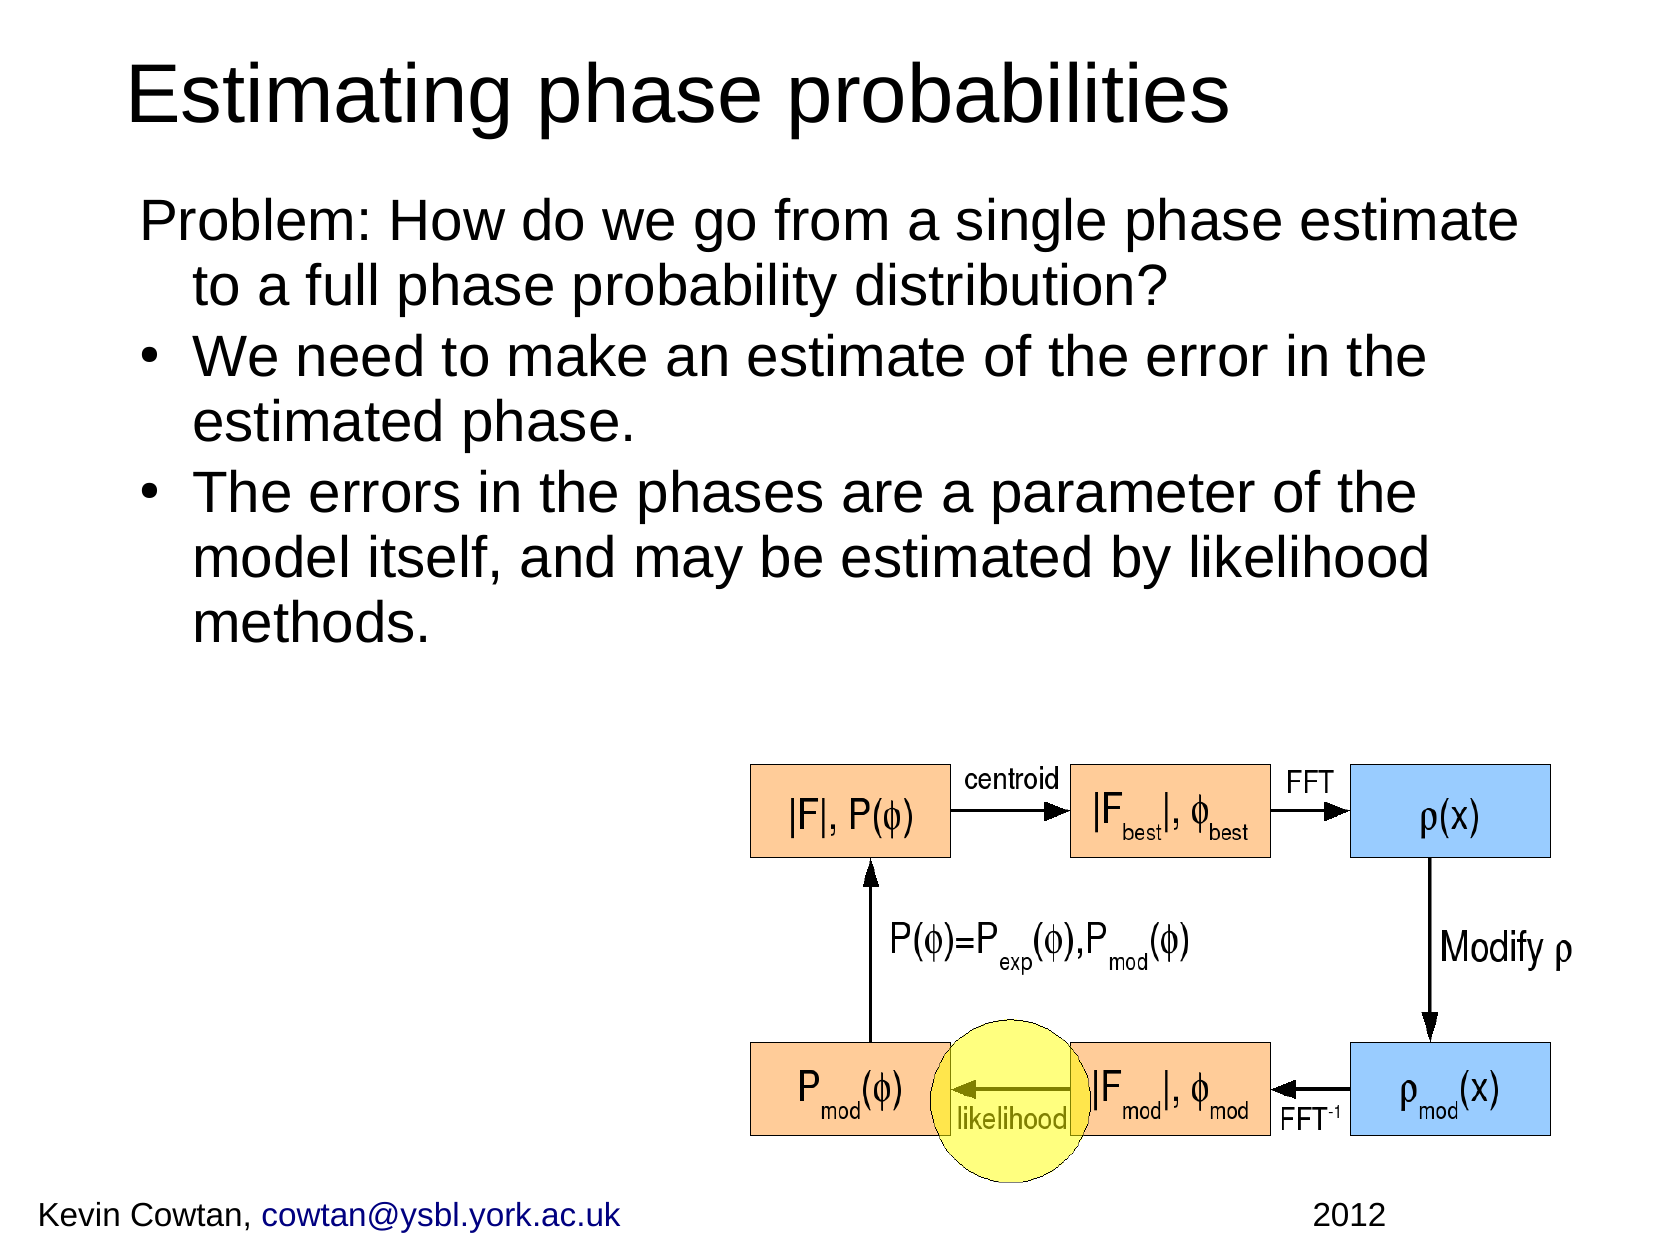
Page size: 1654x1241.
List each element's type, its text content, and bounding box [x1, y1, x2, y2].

title Estimating phase probabilities [125, 37, 1538, 151]
list Problem: How do we go from a single phase estimate to a full phase probability distribution? We need to make an estimate of the error in the estimated phase. The errors in the phases are a parameter of the model itself, and may be estimated by likelihood methods. [121, 187, 1534, 1127]
picture [750, 752, 1576, 1183]
